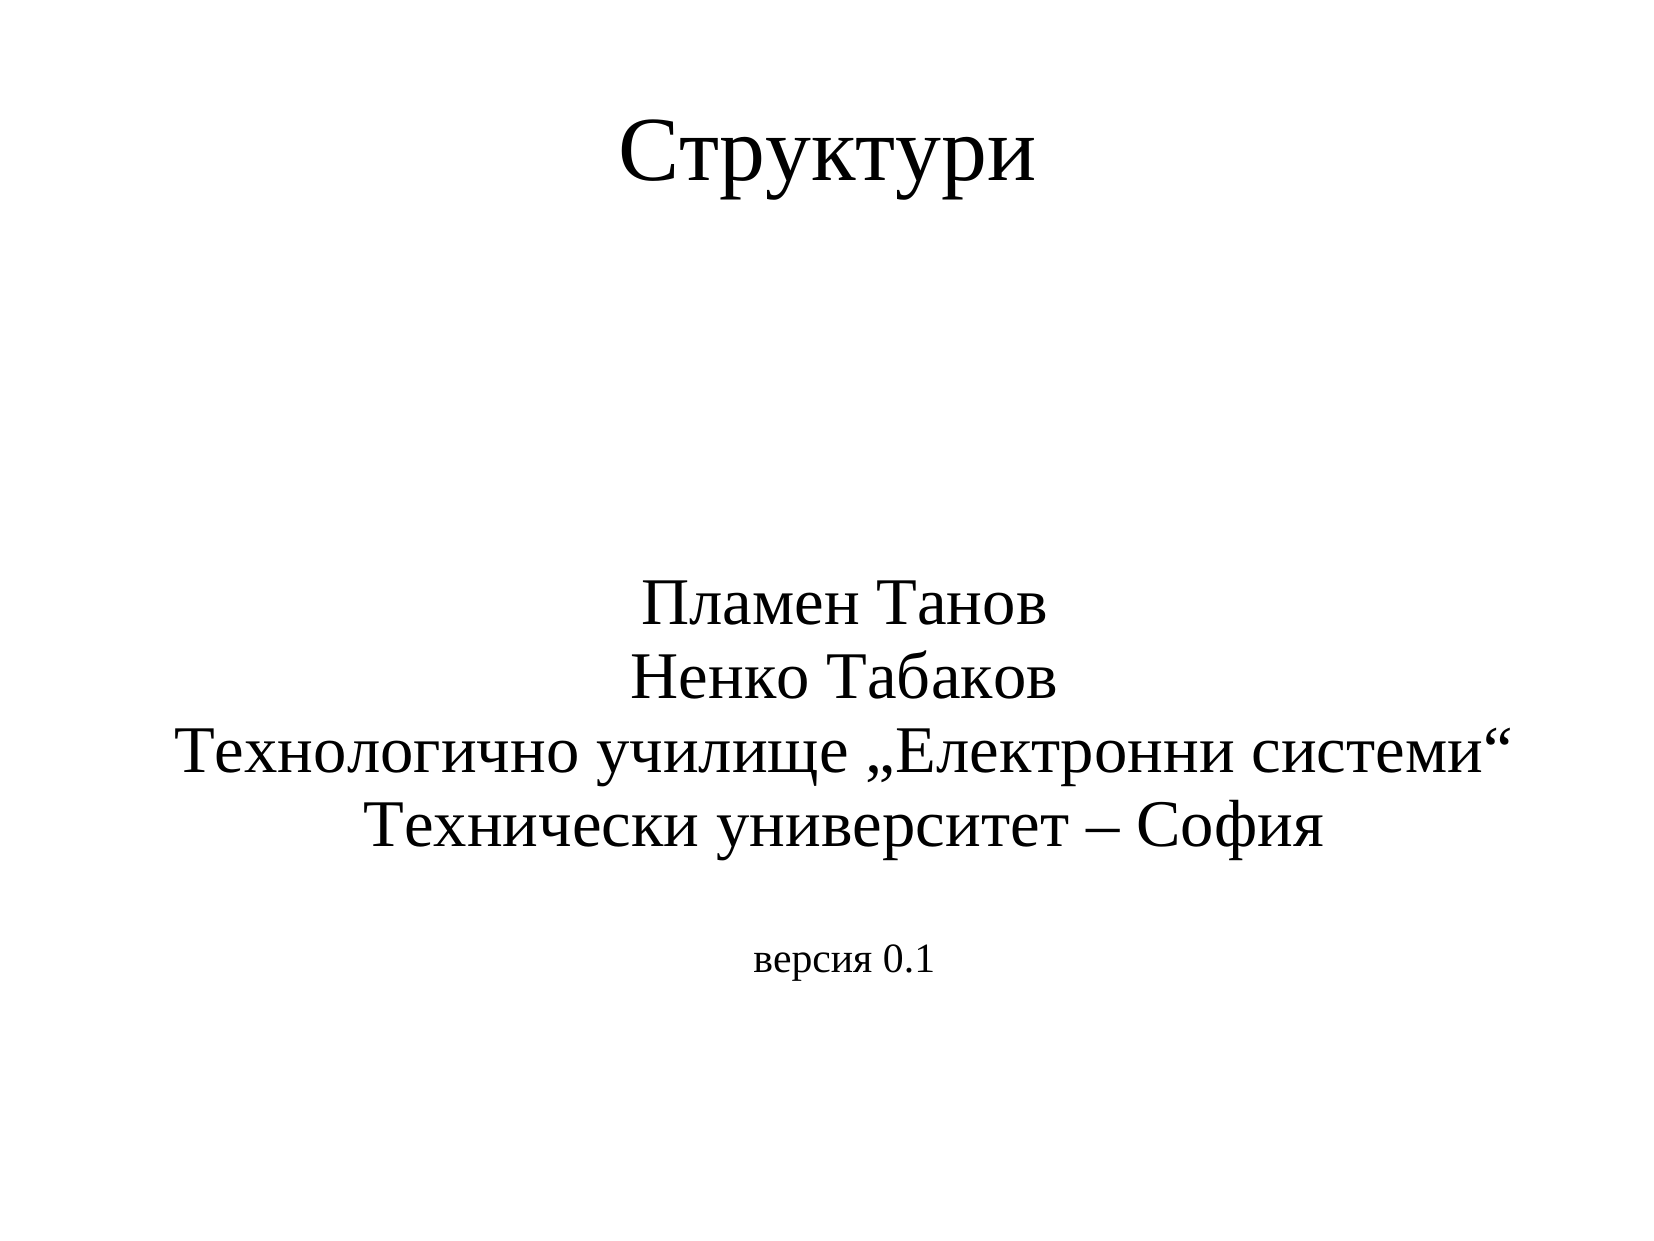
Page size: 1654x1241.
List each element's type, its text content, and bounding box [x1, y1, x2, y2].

subtitle Пламен Танов Ненко Табаков Технологично училище „Електронни системи“ Технически университет – София версия 0.1 [82, 290, 1571, 1109]
title Структури [121, 46, 1534, 254]
